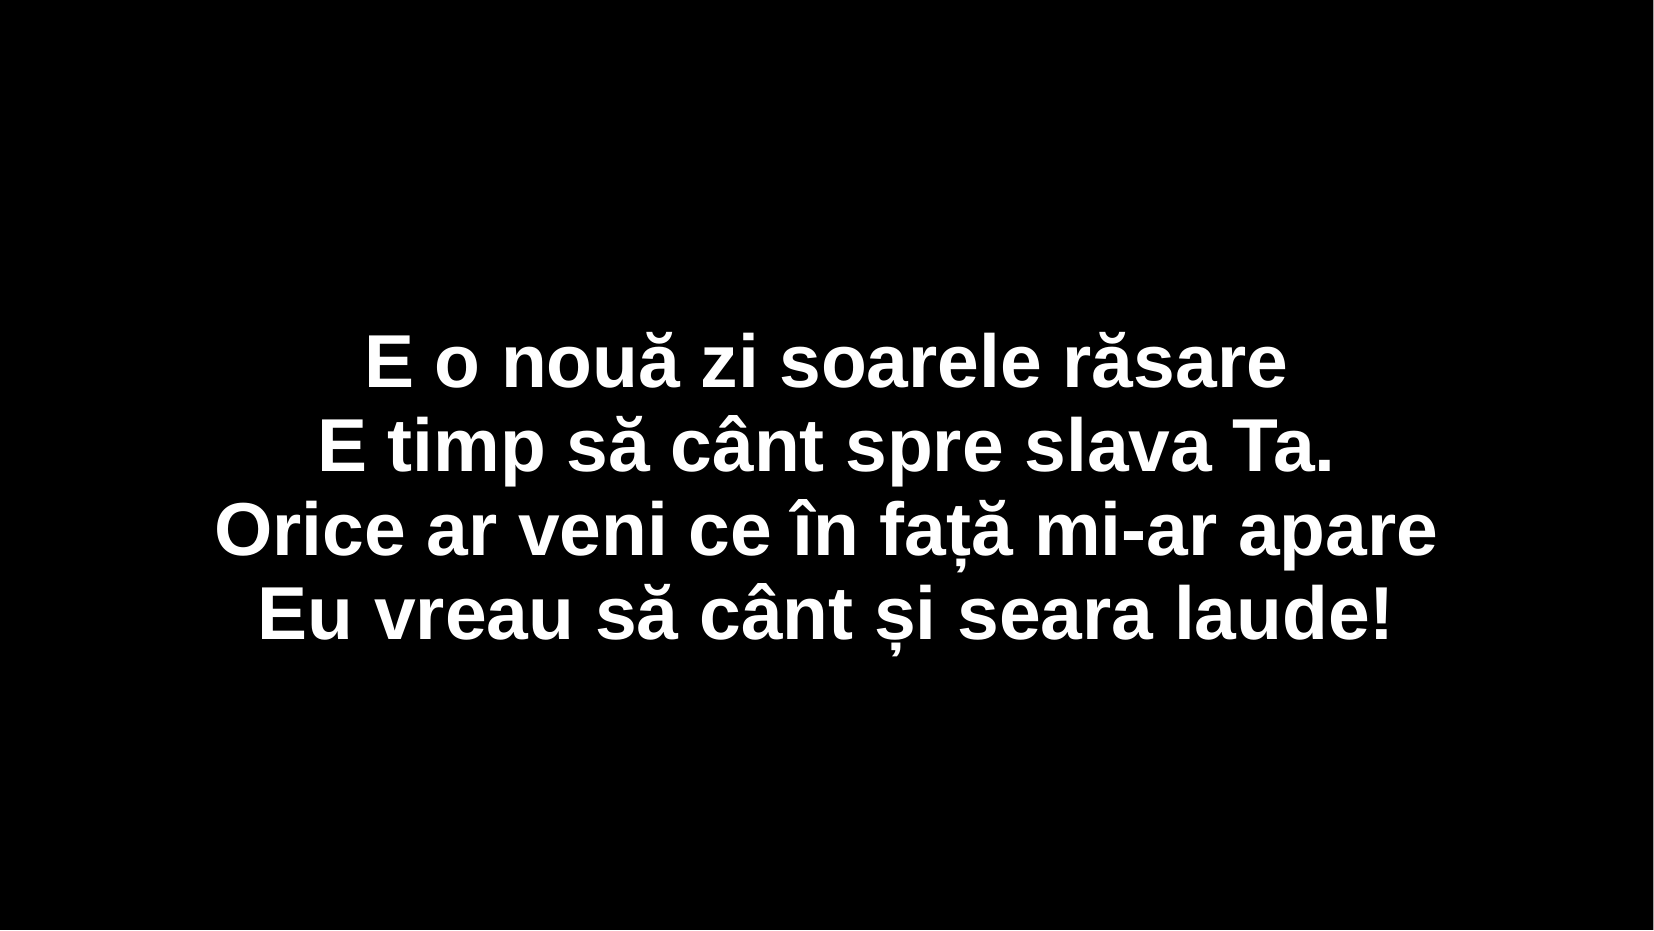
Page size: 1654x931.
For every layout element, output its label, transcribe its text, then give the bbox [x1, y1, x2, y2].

text_box E o nouă zi soarele răsare E timp să cânt spre slava Ta. Orice ar veni ce în față mi-ar apare Eu vreau să cânt și seara laude! [82, 217, 1571, 757]
